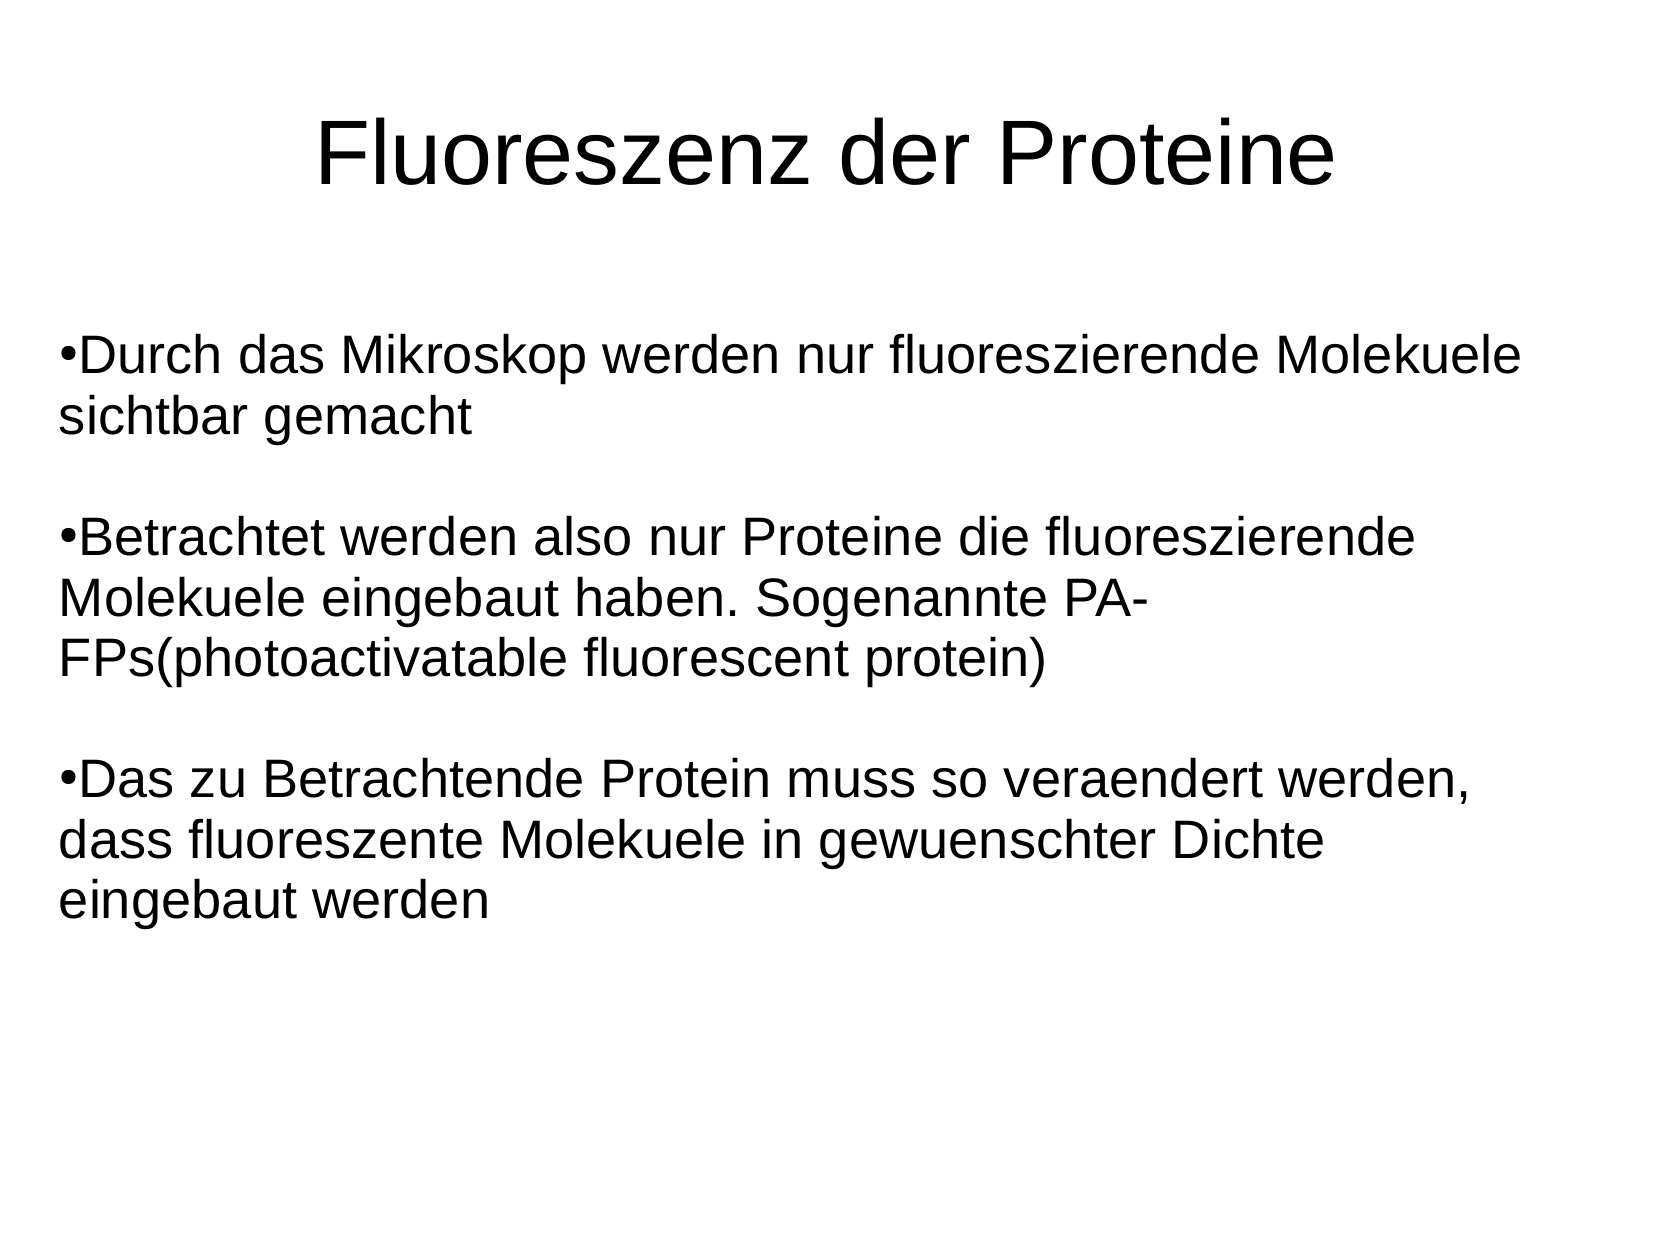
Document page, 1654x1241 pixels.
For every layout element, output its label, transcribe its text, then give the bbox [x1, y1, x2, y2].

title Fluoreszenz der Proteine [82, 49, 1571, 257]
subtitle Durch das Mikroskop werden nur fluoreszierende Molekuele sichtbar gemacht Betrachtet werden also nur Proteine die fluoreszierende Molekuele eingebaut haben. Sogenannte PA-FPs(photoactivatable fluorescent protein) Das zu Betrachtende Protein muss so veraendert werden, dass fluoreszente Molekuele in gewuenschter Dichte eingebaut werden [59, 324, 1548, 931]
